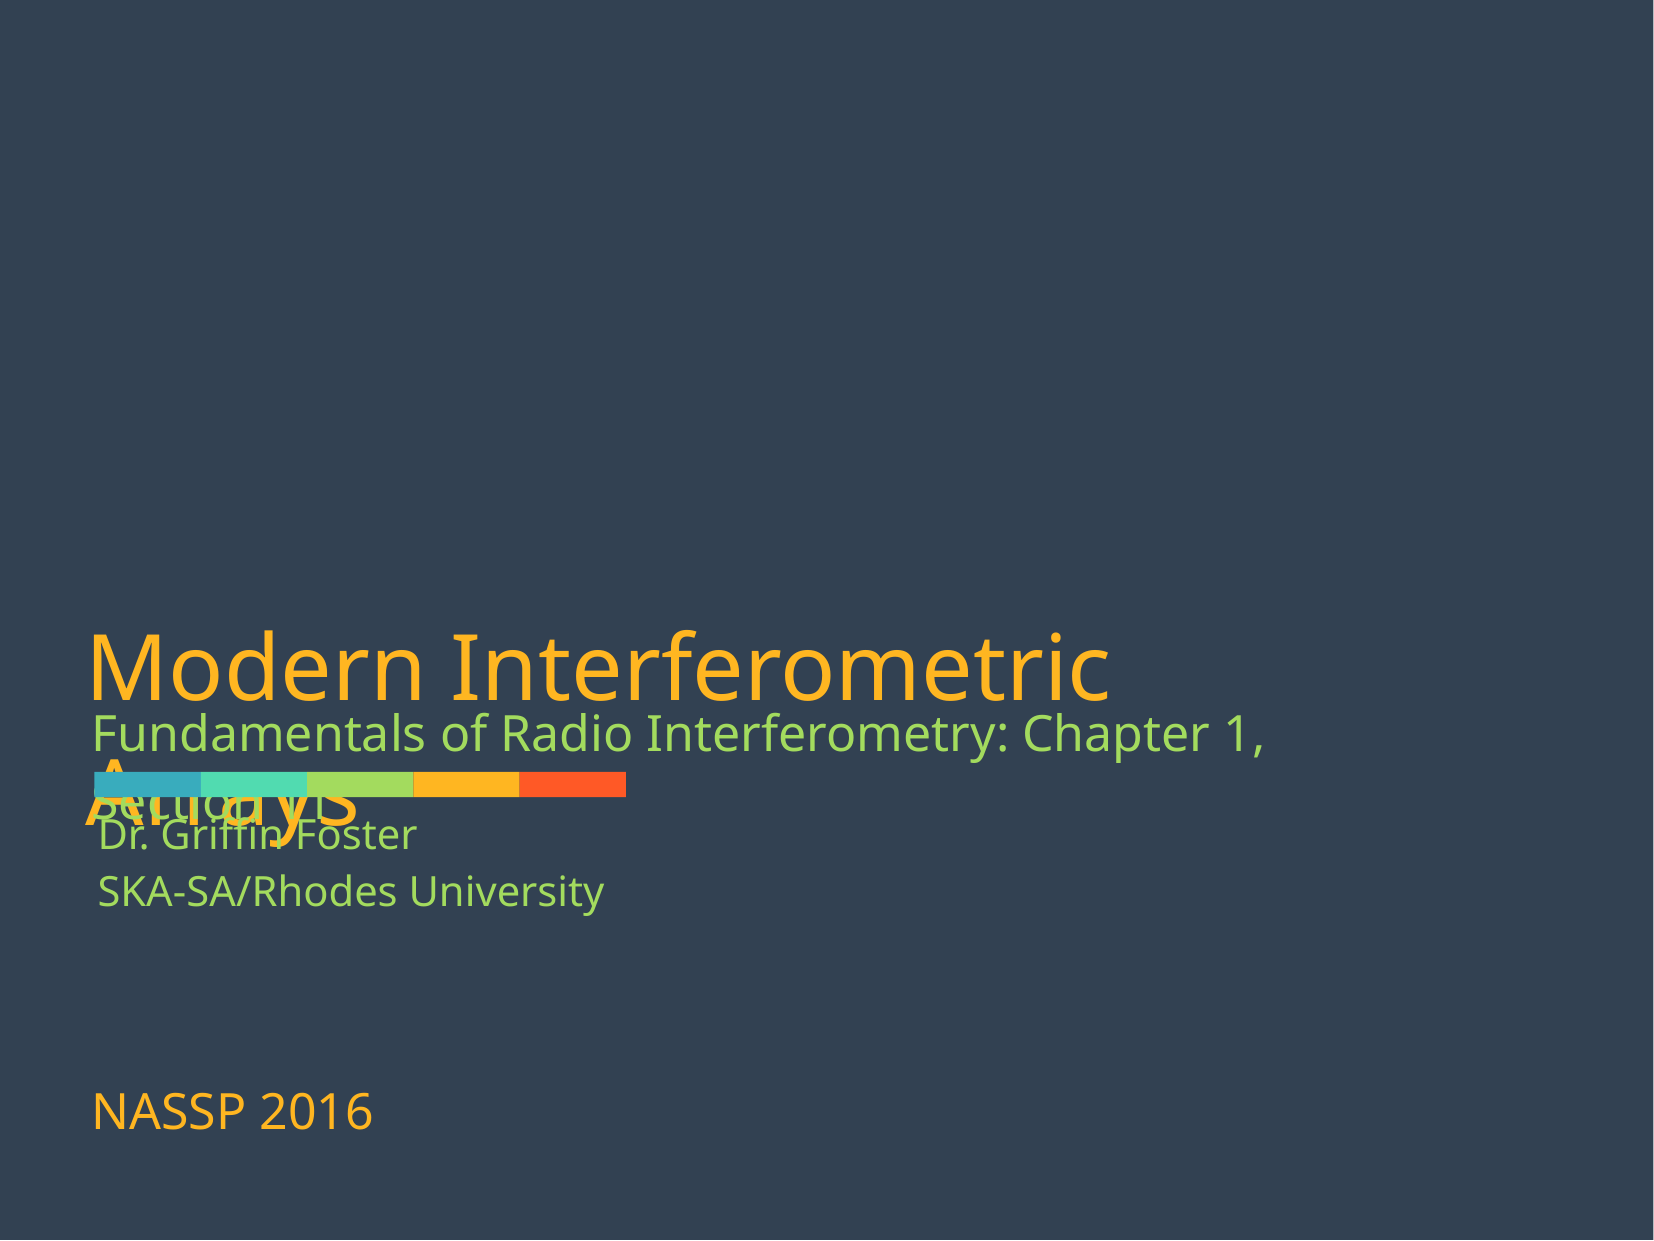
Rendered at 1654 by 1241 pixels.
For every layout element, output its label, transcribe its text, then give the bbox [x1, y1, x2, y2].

text_box NASSP 2016 [76, 1068, 987, 1145]
text_box [94, 771, 626, 798]
text_box Fundamentals of Radio Interferometry: Chapter 1, Section 11 [76, 690, 1418, 767]
text_box Modern Interferometric Arrays [70, 595, 1418, 721]
text_box Dr. Griffin Foster SKA-SA/Rhodes University [82, 797, 650, 913]
